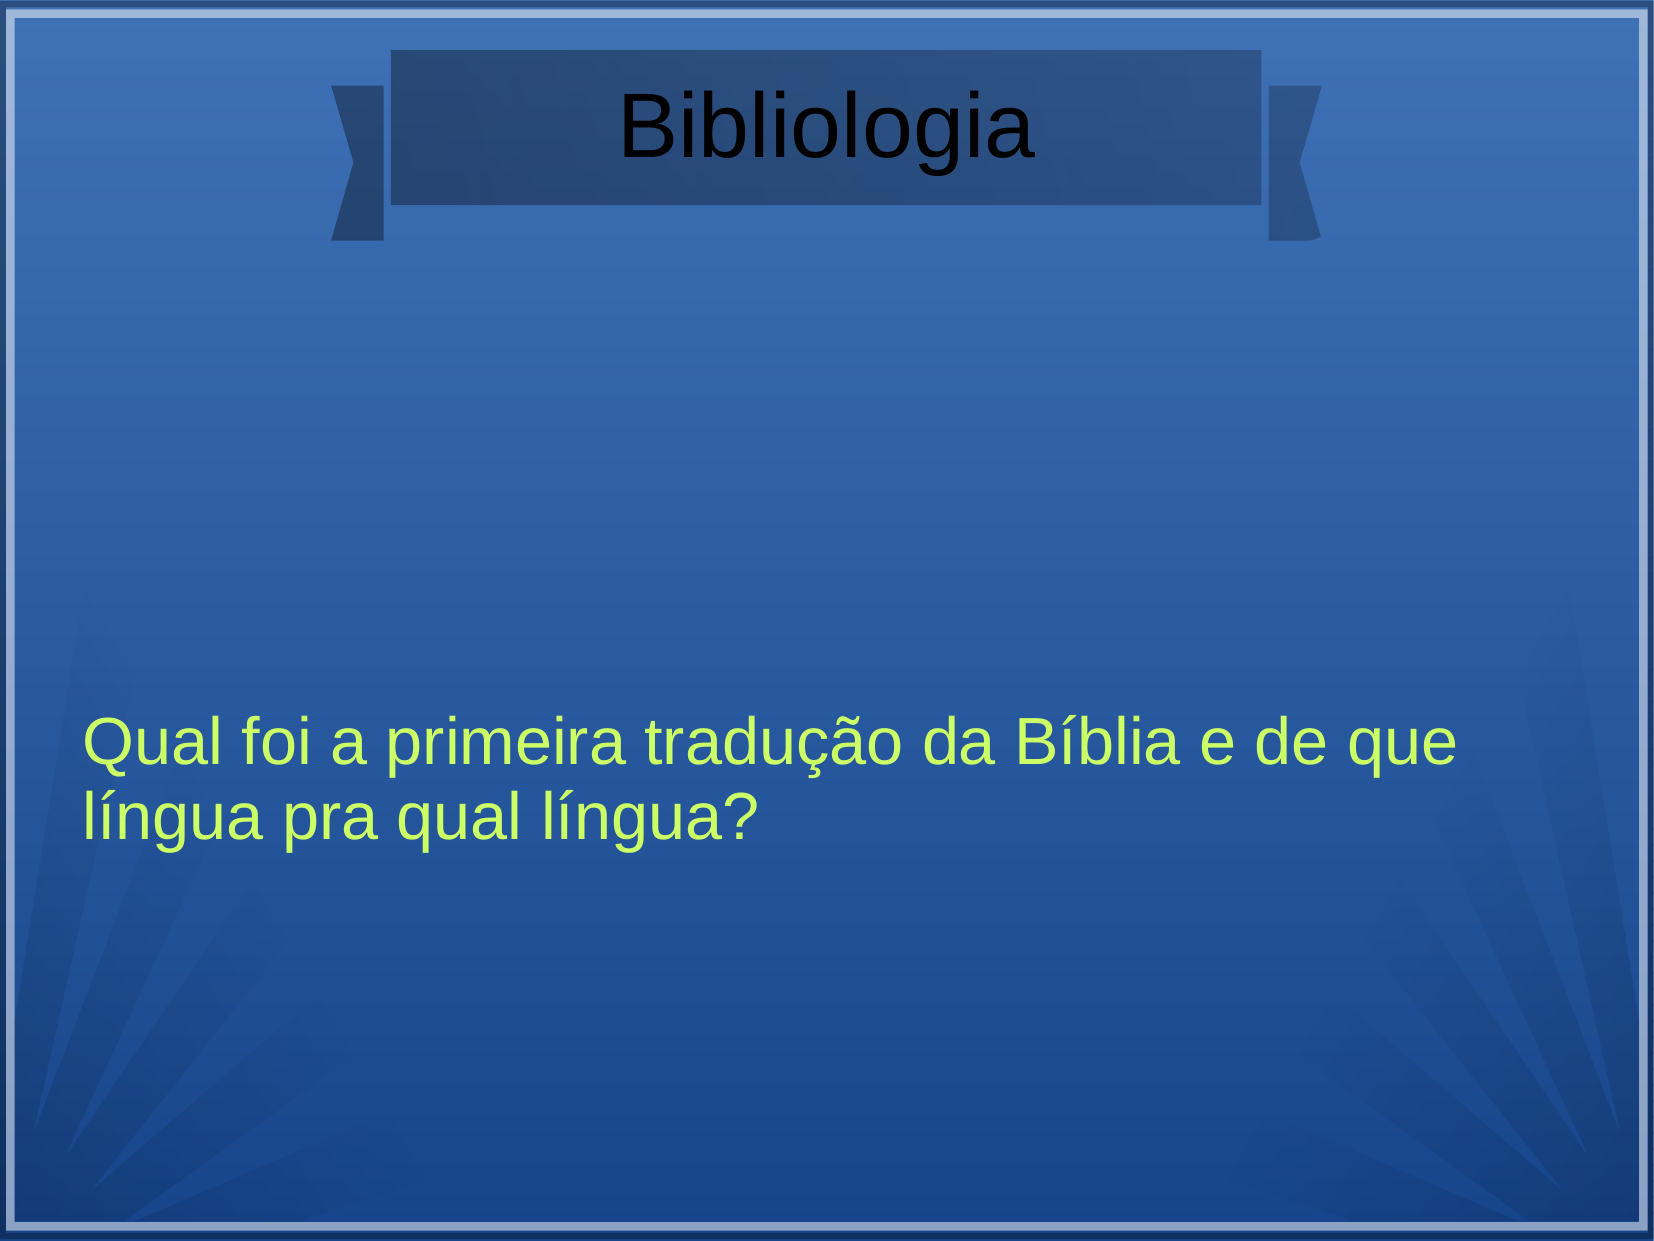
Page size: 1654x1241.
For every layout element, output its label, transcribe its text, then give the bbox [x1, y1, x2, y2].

subtitle Qual foi a primeira tradução da Bíblia e de que língua pra qual língua? [82, 299, 1571, 1241]
title Bibliologia [389, 47, 1264, 205]
